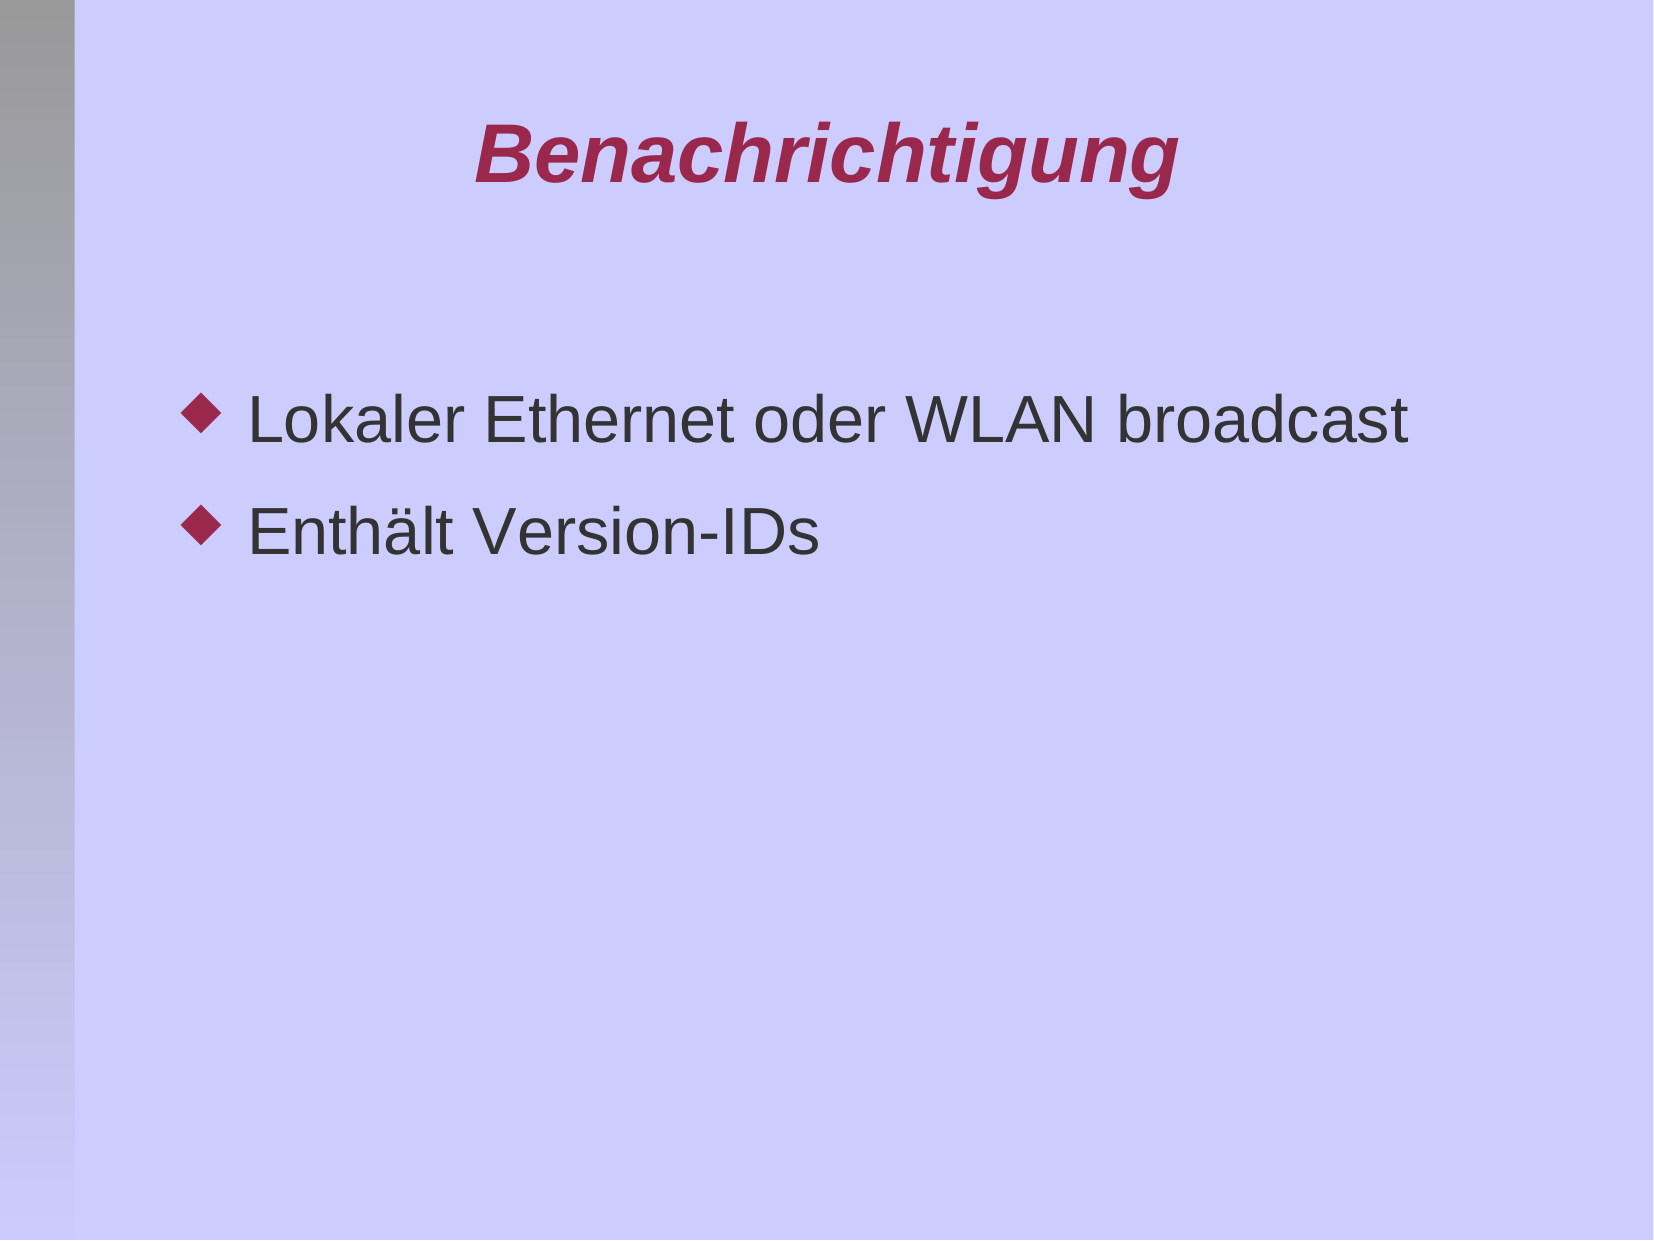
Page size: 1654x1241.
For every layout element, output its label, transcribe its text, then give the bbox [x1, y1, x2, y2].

list Lokaler Ethernet oder WLAN broadcast Enthält Version-IDs [152, 344, 1534, 1127]
title Benachrichtigung [121, 49, 1534, 257]
